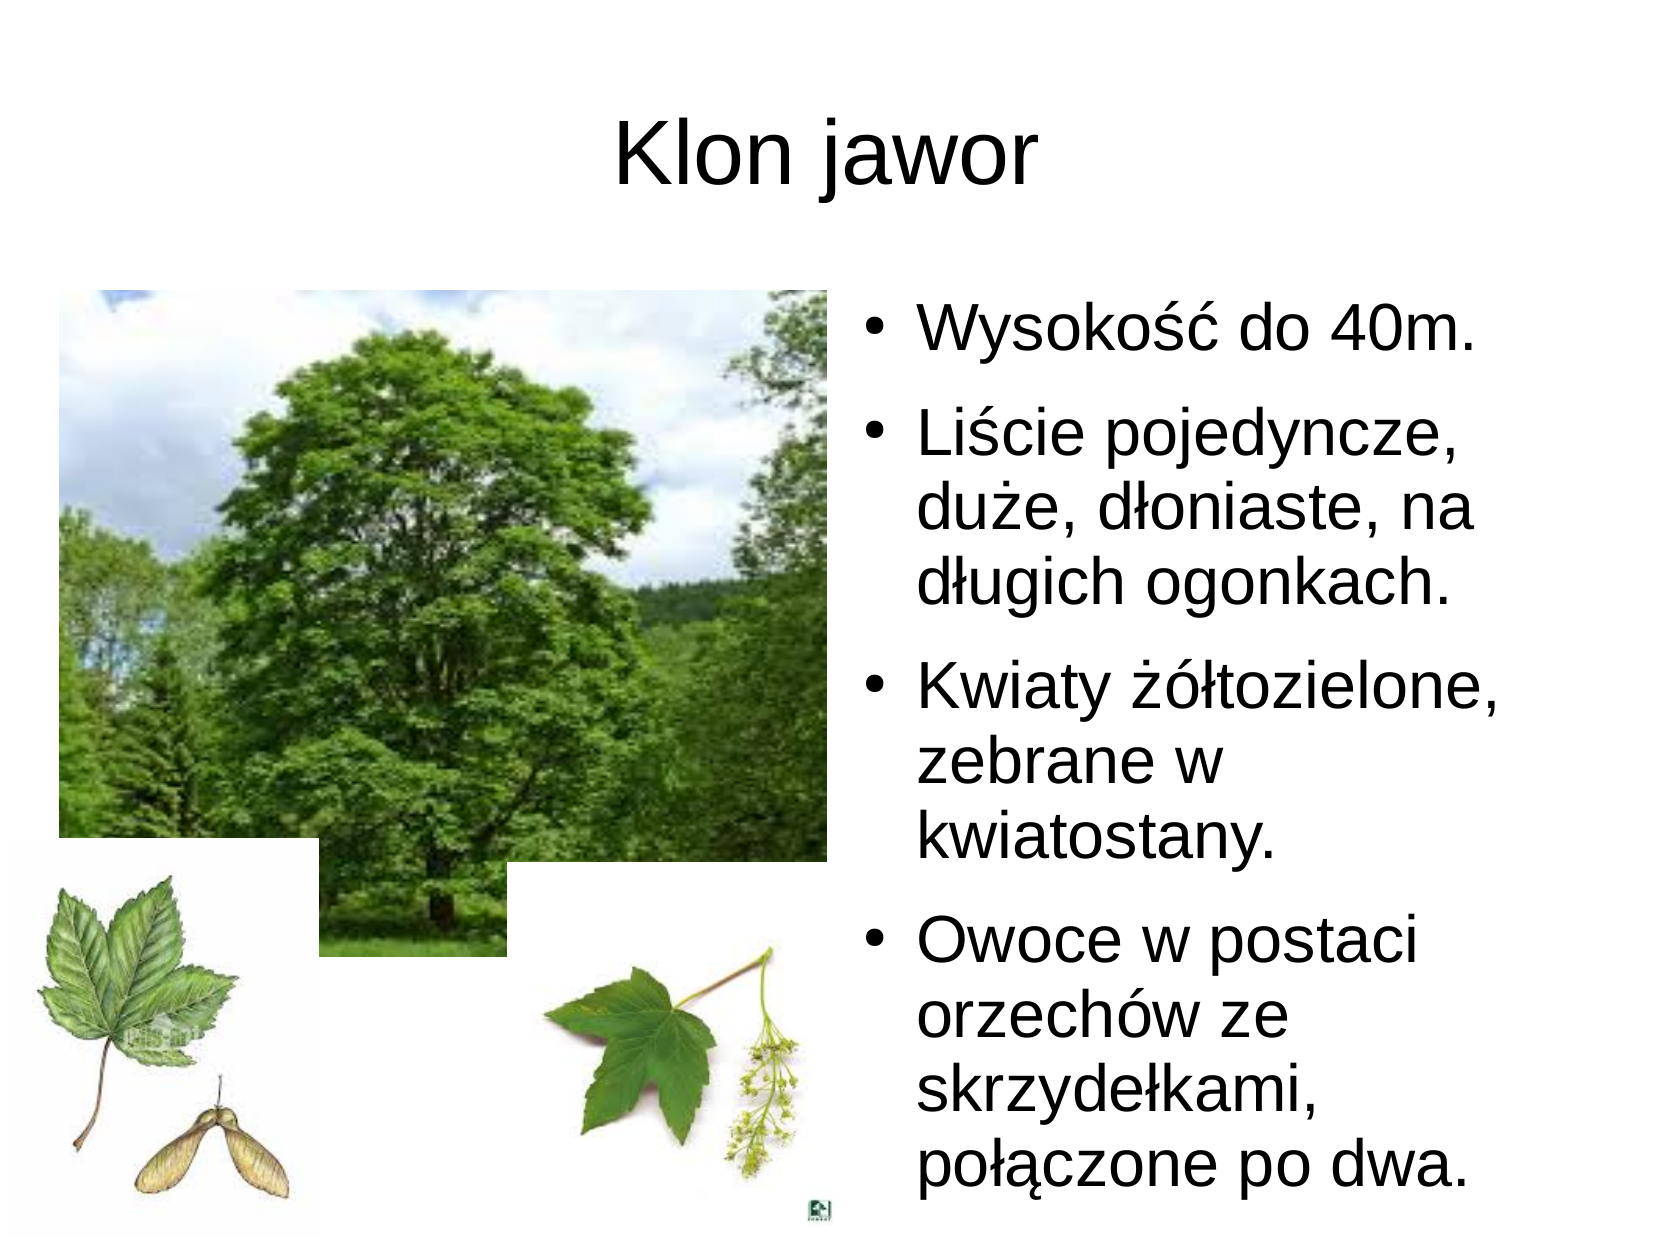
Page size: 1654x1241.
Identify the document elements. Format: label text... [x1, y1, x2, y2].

title Klon jawor [82, 49, 1571, 257]
list Wysokość do 40m. Liście pojedyncze, duże, dłoniaste, na długich ogonkach. Kwiaty żółtozielone, zebrane w kwiatostany. Owoce w postaci orzechów ze skrzydełkami, połączone po dwa. [845, 290, 1572, 1202]
picture [8, 290, 846, 1236]
